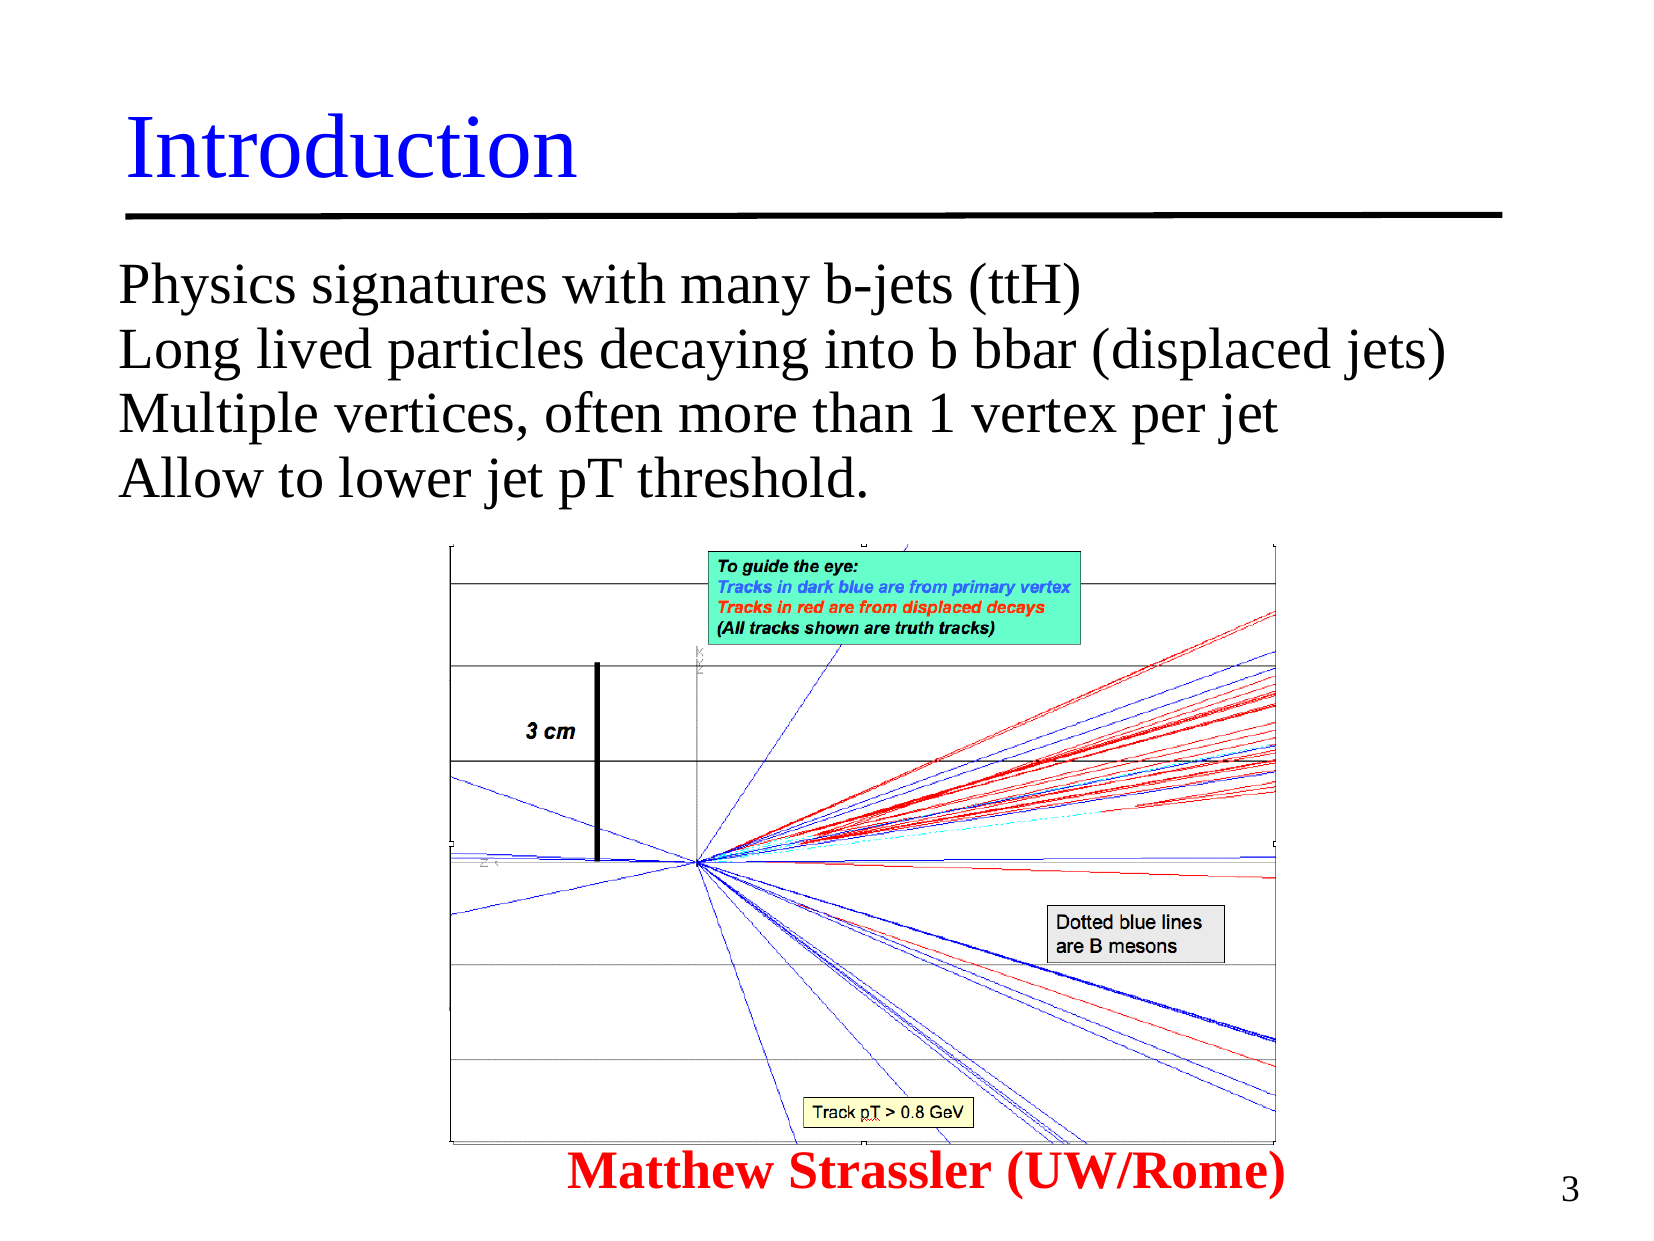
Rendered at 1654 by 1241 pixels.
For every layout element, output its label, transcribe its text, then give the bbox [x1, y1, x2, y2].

text_box Introduction [125, 95, 1592, 211]
picture [449, 544, 1276, 1145]
text_box Matthew Strassler (UW/Rome) [567, 1140, 1274, 1201]
text_box Physics signatures with many b-jets (ttH) Long lived particles decaying into b bbar (displaced jets) Multiple vertices, often more than 1 vertex per jet Allow to lower jet pT threshold. [118, 251, 1419, 510]
